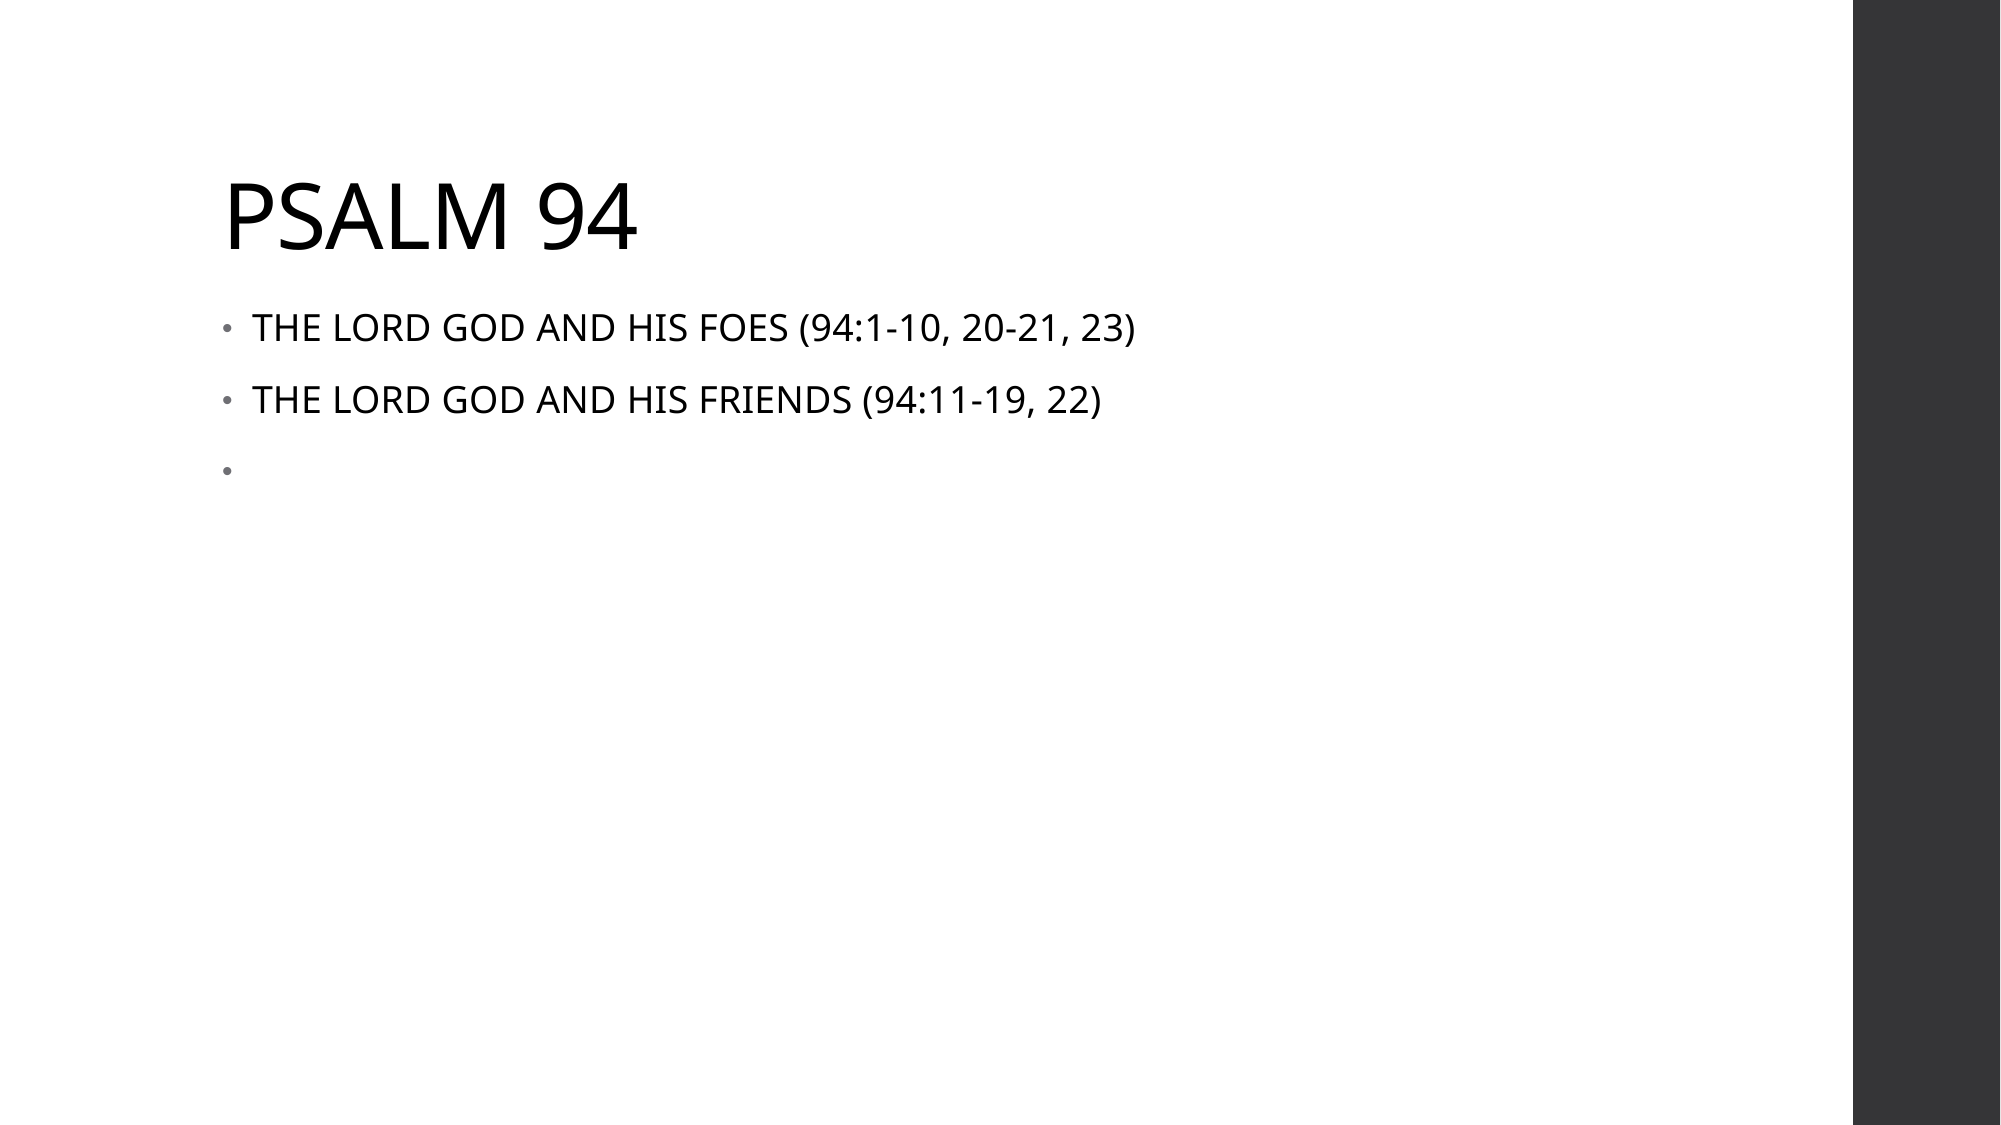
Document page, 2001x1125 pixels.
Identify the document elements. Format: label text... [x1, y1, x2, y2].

list THE LORD GOD AND HIS FOES (94:1-10, 20-21, 23) THE LORD GOD AND HIS FRIENDS (94:11-19, 22) [206, 299, 1617, 1014]
title PSALM 94 [206, 60, 1797, 278]
